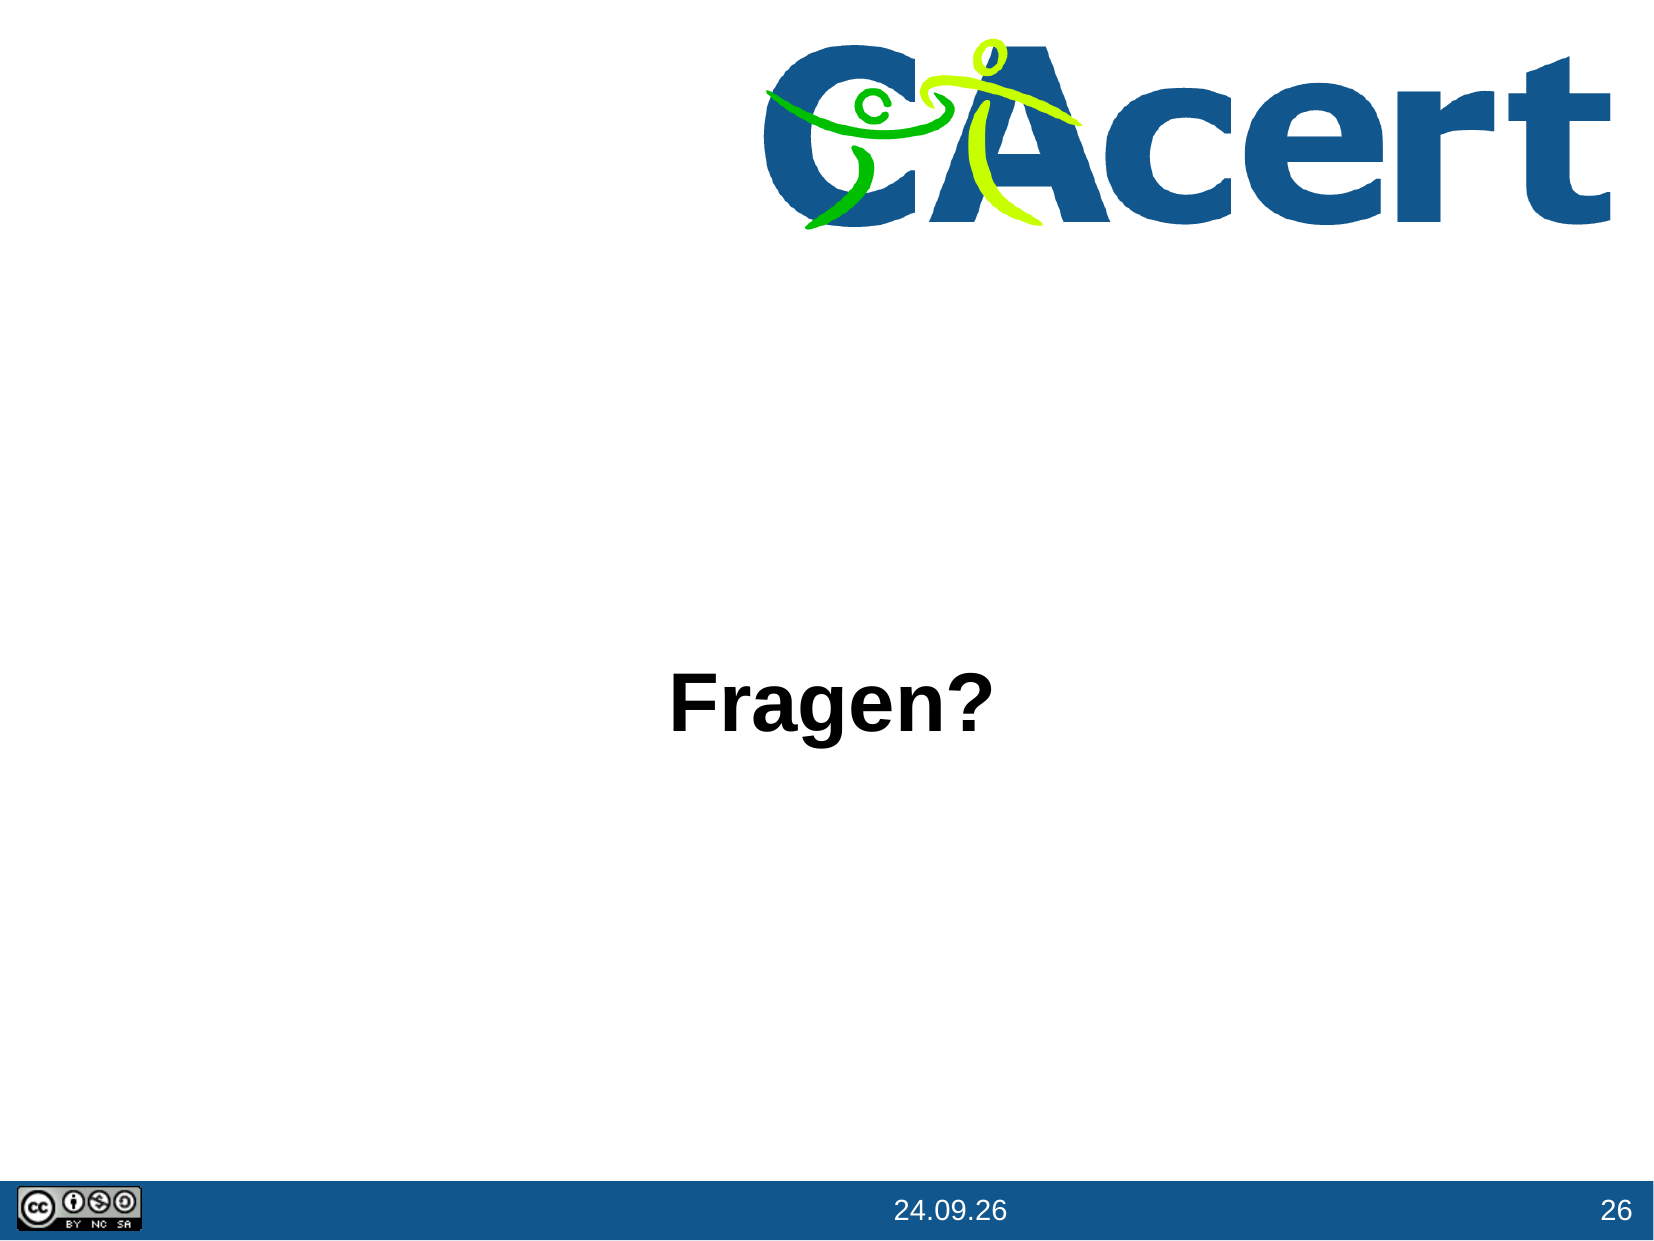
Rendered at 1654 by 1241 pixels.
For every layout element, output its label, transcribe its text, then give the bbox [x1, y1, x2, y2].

picture [761, 35, 1613, 231]
title Fragen? [88, 265, 1577, 1140]
picture [17, 1186, 142, 1231]
